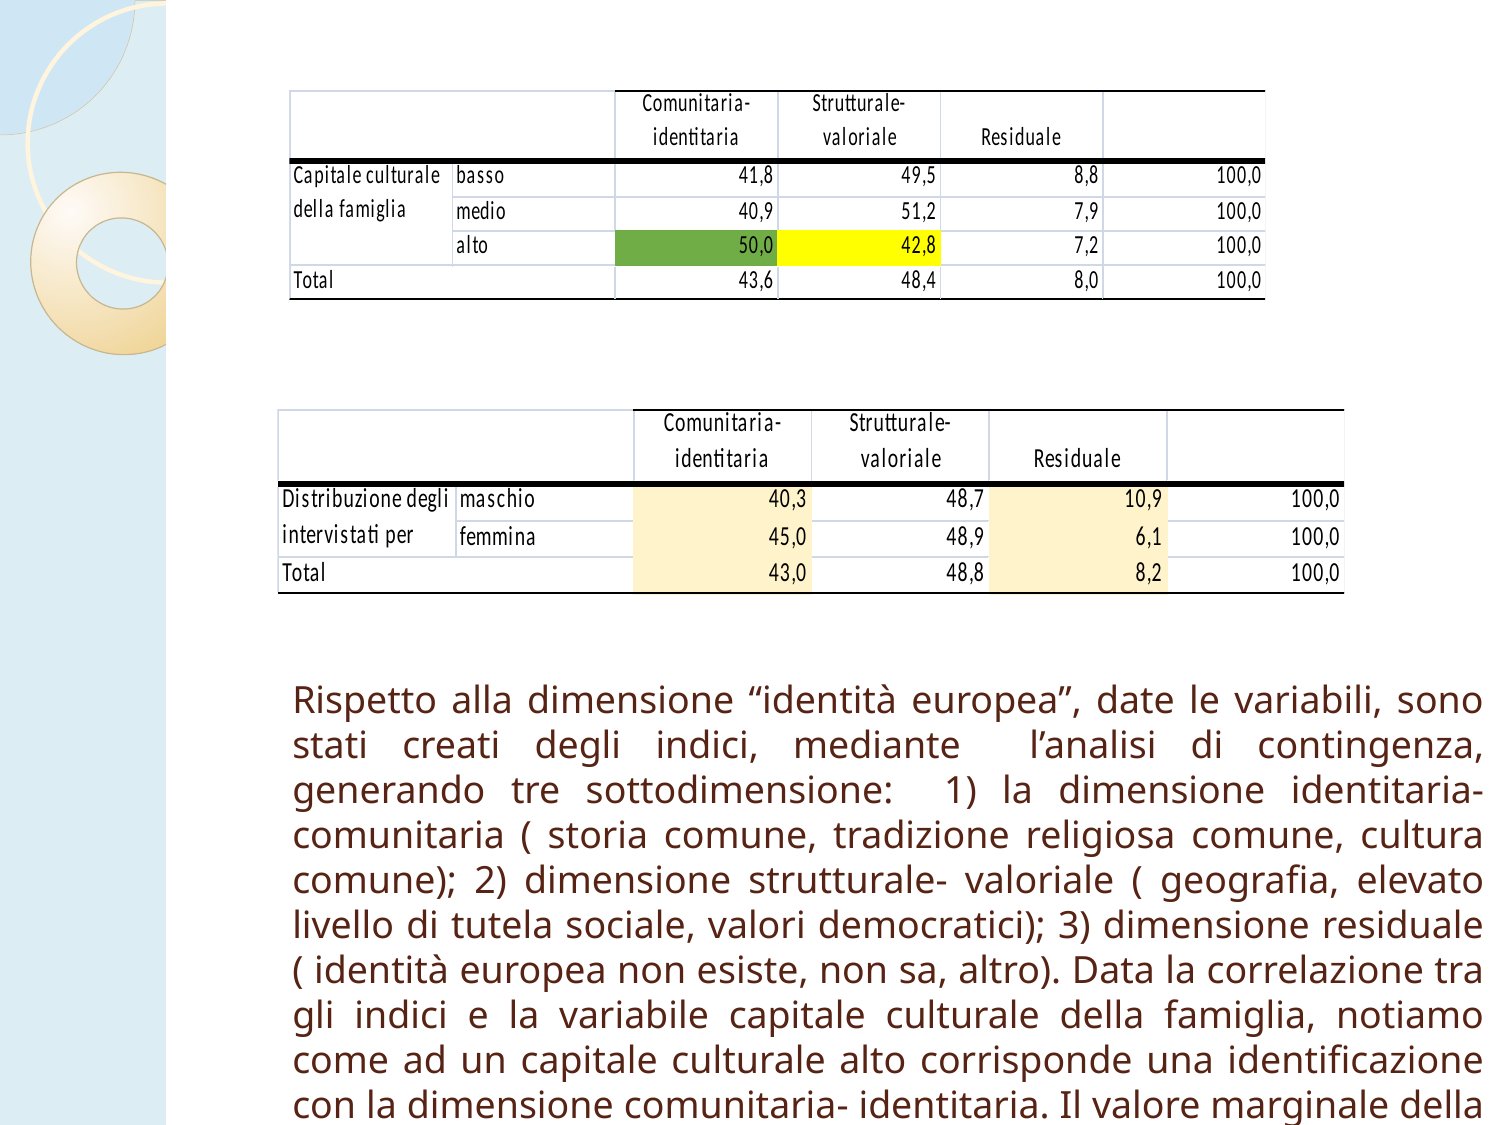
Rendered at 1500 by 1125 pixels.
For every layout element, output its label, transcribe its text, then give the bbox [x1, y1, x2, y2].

title Rispetto alla dimensione “identità europea”, date le variabili, sono stati creati degli indici, mediante l’analisi di contingenza, generando tre sottodimensione: 1) la dimensione identitaria-comunitaria ( storia comune, tradizione religiosa comune, cultura comune); 2) dimensione strutturale- valoriale ( geografia, elevato livello di tutela sociale, valori democratici); 3) dimensione residuale ( identità europea non esiste, non sa, altro). Data la correlazione tra gli indici e la variabile capitale culturale della famiglia, notiamo come ad un capitale culturale alto corrisponde una identificazione con la dimensione comunitaria- identitaria. Il valore marginale della correlazione tra dim. Comunitaria- identitaria e alto (50.0) è leggermente più alto rispetto alla media totale (43.6). La correlazione tra i tre indici e il genere non determina un’associazione statisticamente positiva. [277, 668, 1500, 1094]
picture [289, 90, 1267, 303]
picture [277, 408, 1346, 597]
